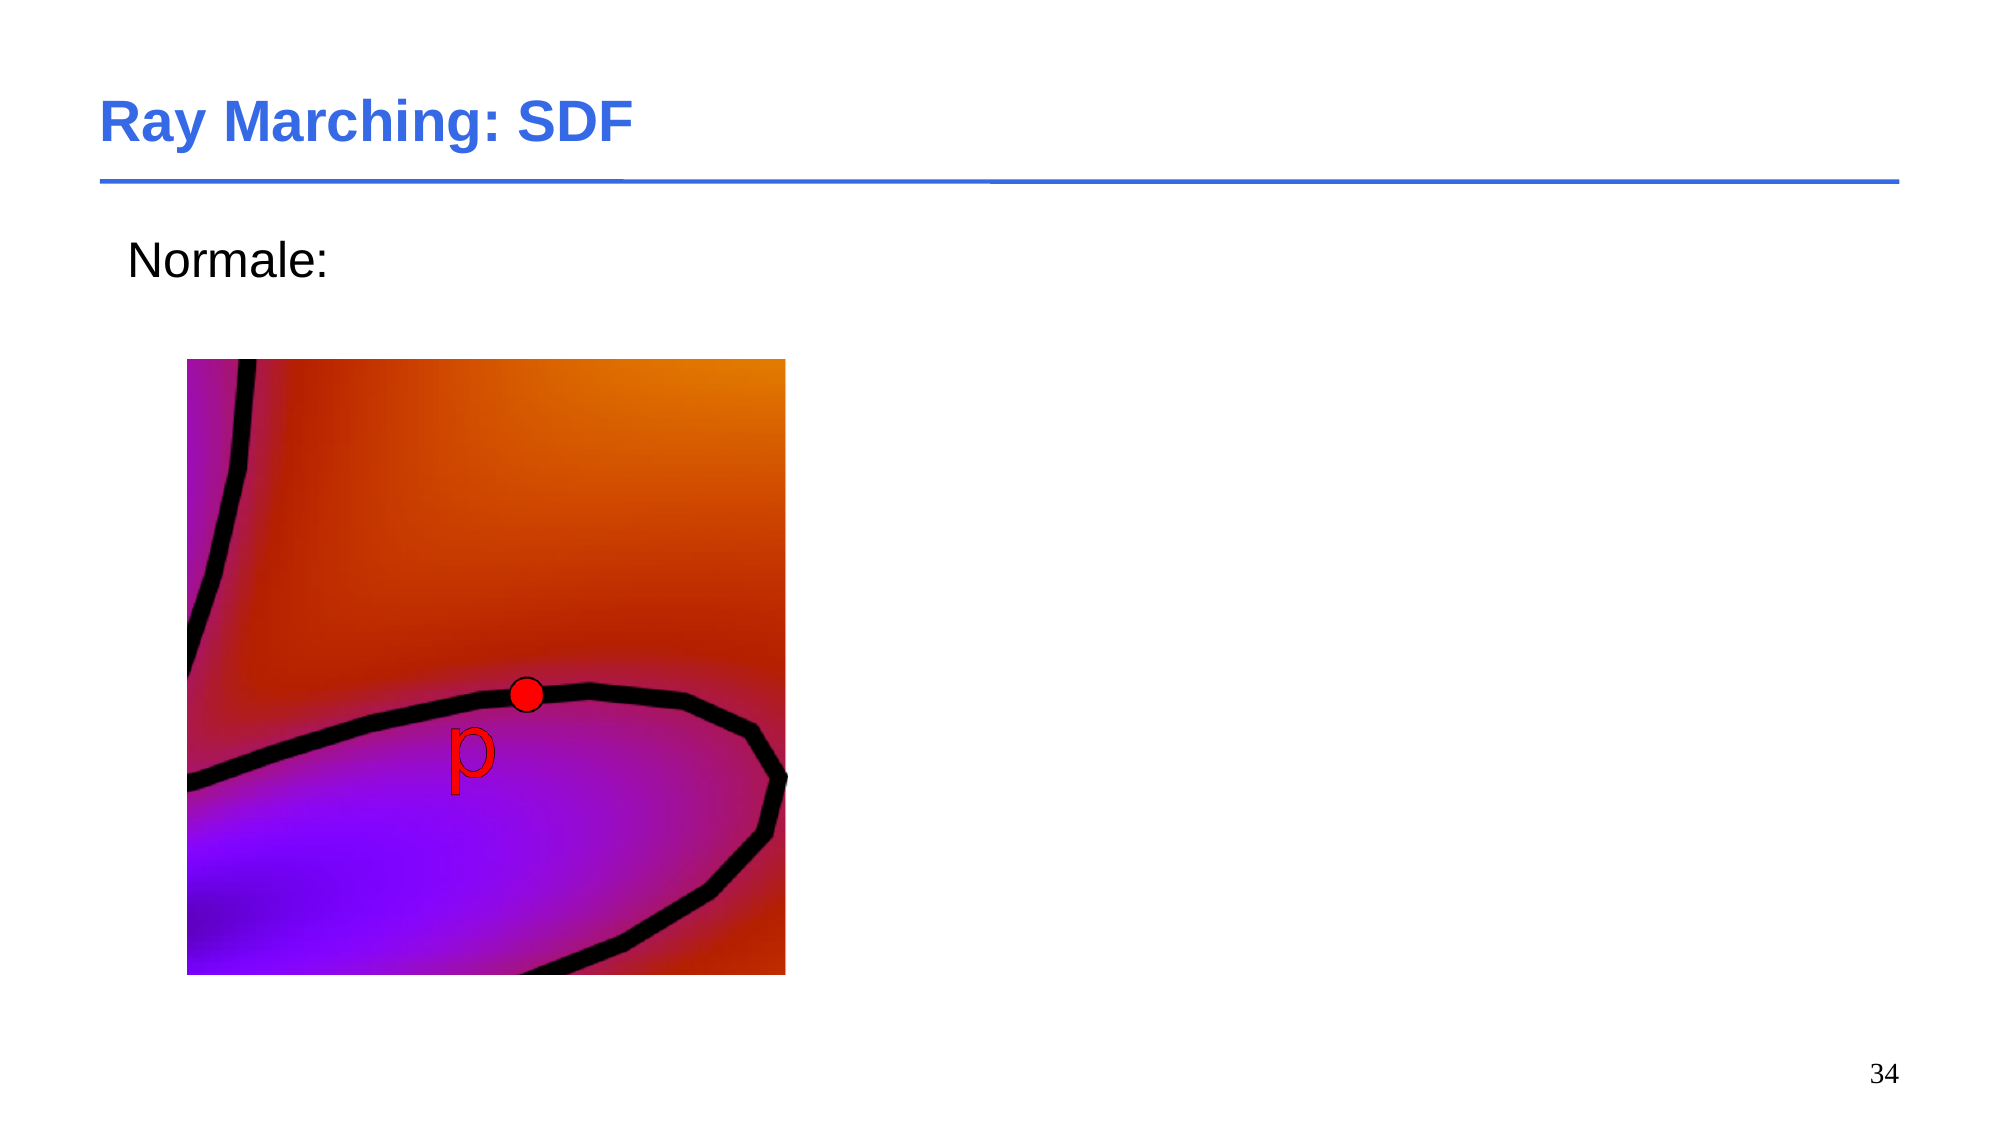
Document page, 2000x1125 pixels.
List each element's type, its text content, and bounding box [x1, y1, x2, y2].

picture [187, 359, 788, 975]
text_box Normale: [112, 224, 826, 601]
title Ray Marching: SDF [99, 27, 1900, 215]
